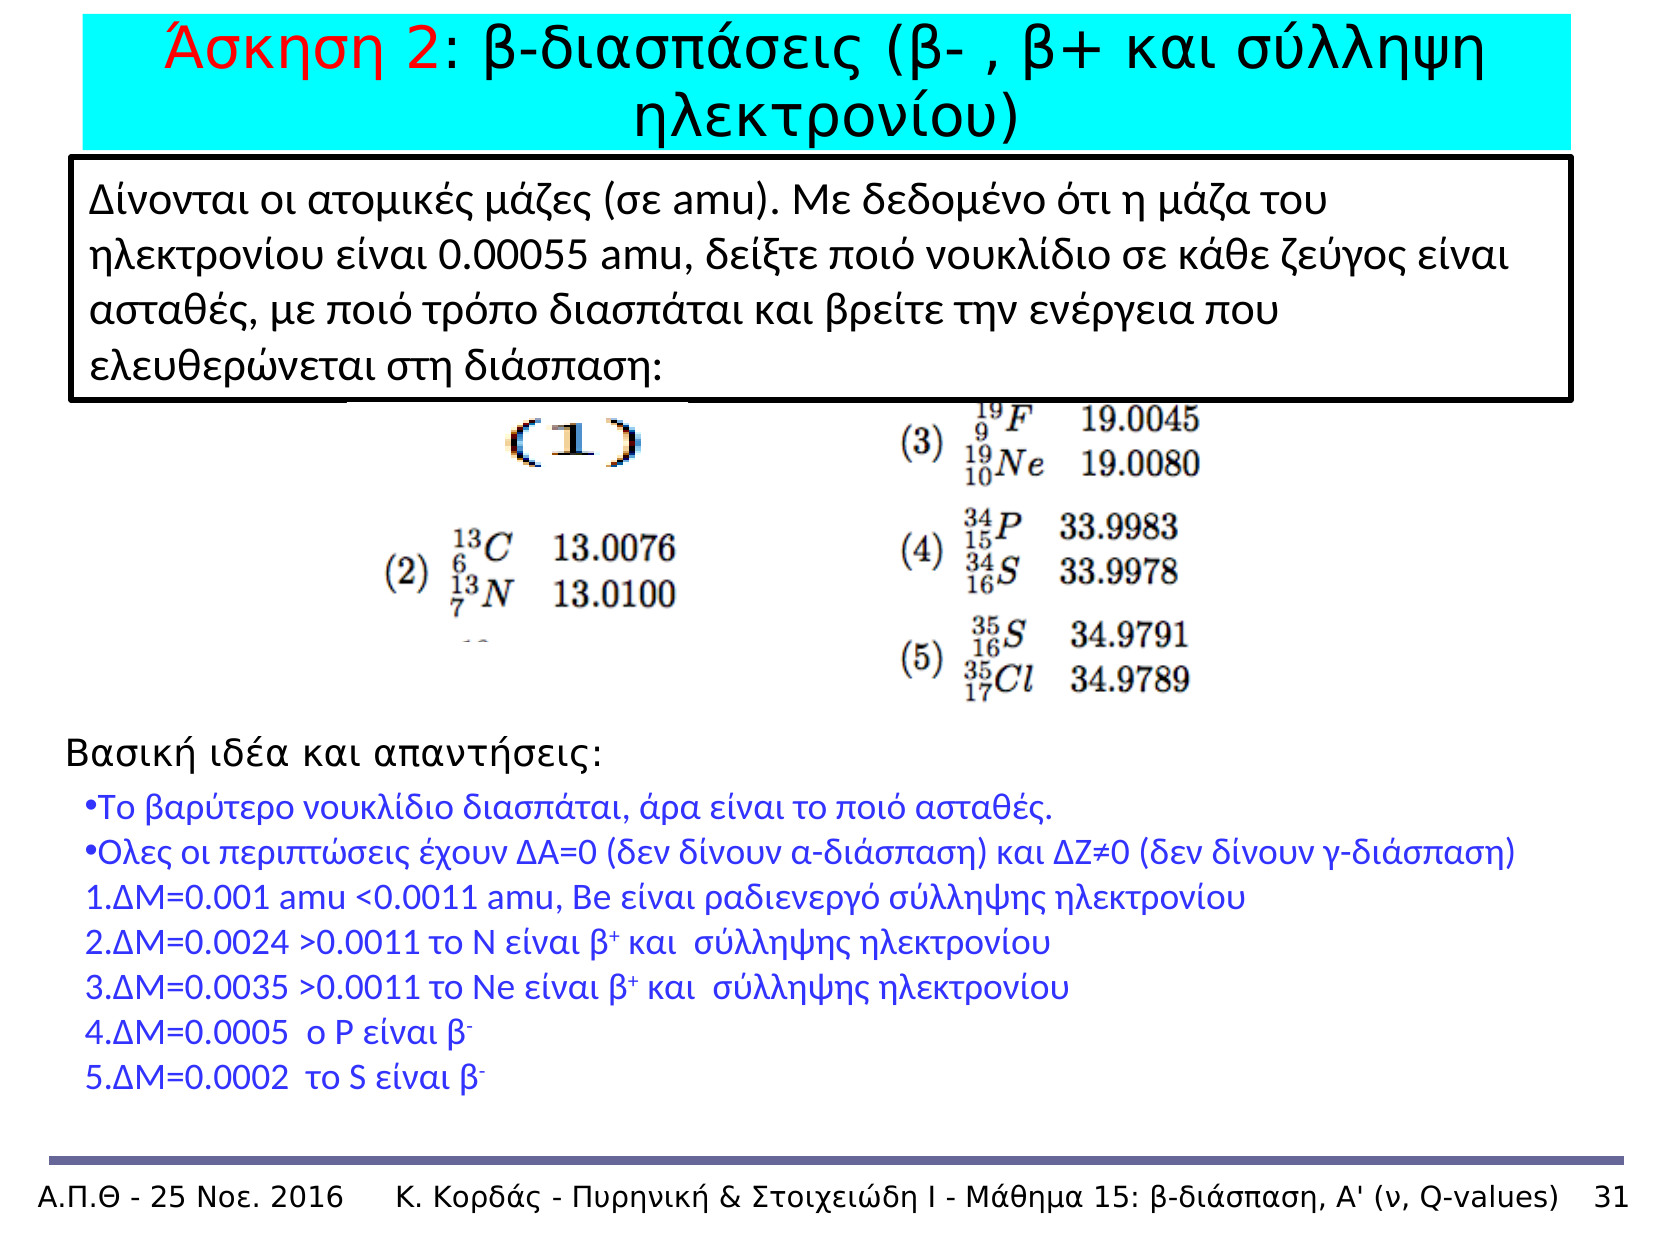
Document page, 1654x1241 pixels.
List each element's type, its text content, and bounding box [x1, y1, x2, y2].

title Άσκηση 2: β-διασπάσεις (β- , β+ και σύλληψη ηλεκτρονίου) [82, 13, 1571, 151]
picture [346, 402, 733, 642]
text_box Δίνονται οι ατομικές μάζες (σε amu). Με δεδομένο ότι η μάζα του ηλεκτρονίου είναι 0.00055 amu, δείξτε ποιό νουκλίδιο σε κάθε ζεύγος είναι ασταθές, με ποιό τρόπο διασπάται και βρείτε την ενέργεια που ελευθερώνεται στη διάσπαση: [71, 157, 1571, 400]
text_box Το βαρύτερο νουκλίδιο διασπάται, άρα είναι το ποιό ασταθές. Ολες οι περιπτώσεις έχουν ΔΑ=0 (δεν δίνουν α-διάσπαση) και ΔΖ≠0 (δεν δίνουν γ-διάσπαση) ΔΜ=0.001 amu <0.0011 amu, Be είναι ραδιενεργό σύλληψης ηλεκτρονίου ΔΜ=0.0024 >0.0011 το Ν είναι β+ και σύλληψης ηλεκτρονίου ΔΜ=0.0035 >0.0011 το Νe είναι β+ και σύλληψης ηλεκτρονίου ΔΜ=0.0005 ο P είναι β- ΔΜ=0.0002 το S είναι β- [69, 774, 1612, 1106]
picture [874, 400, 1238, 718]
text_box Βασική ιδέα και απαντήσεις: [49, 724, 620, 784]
